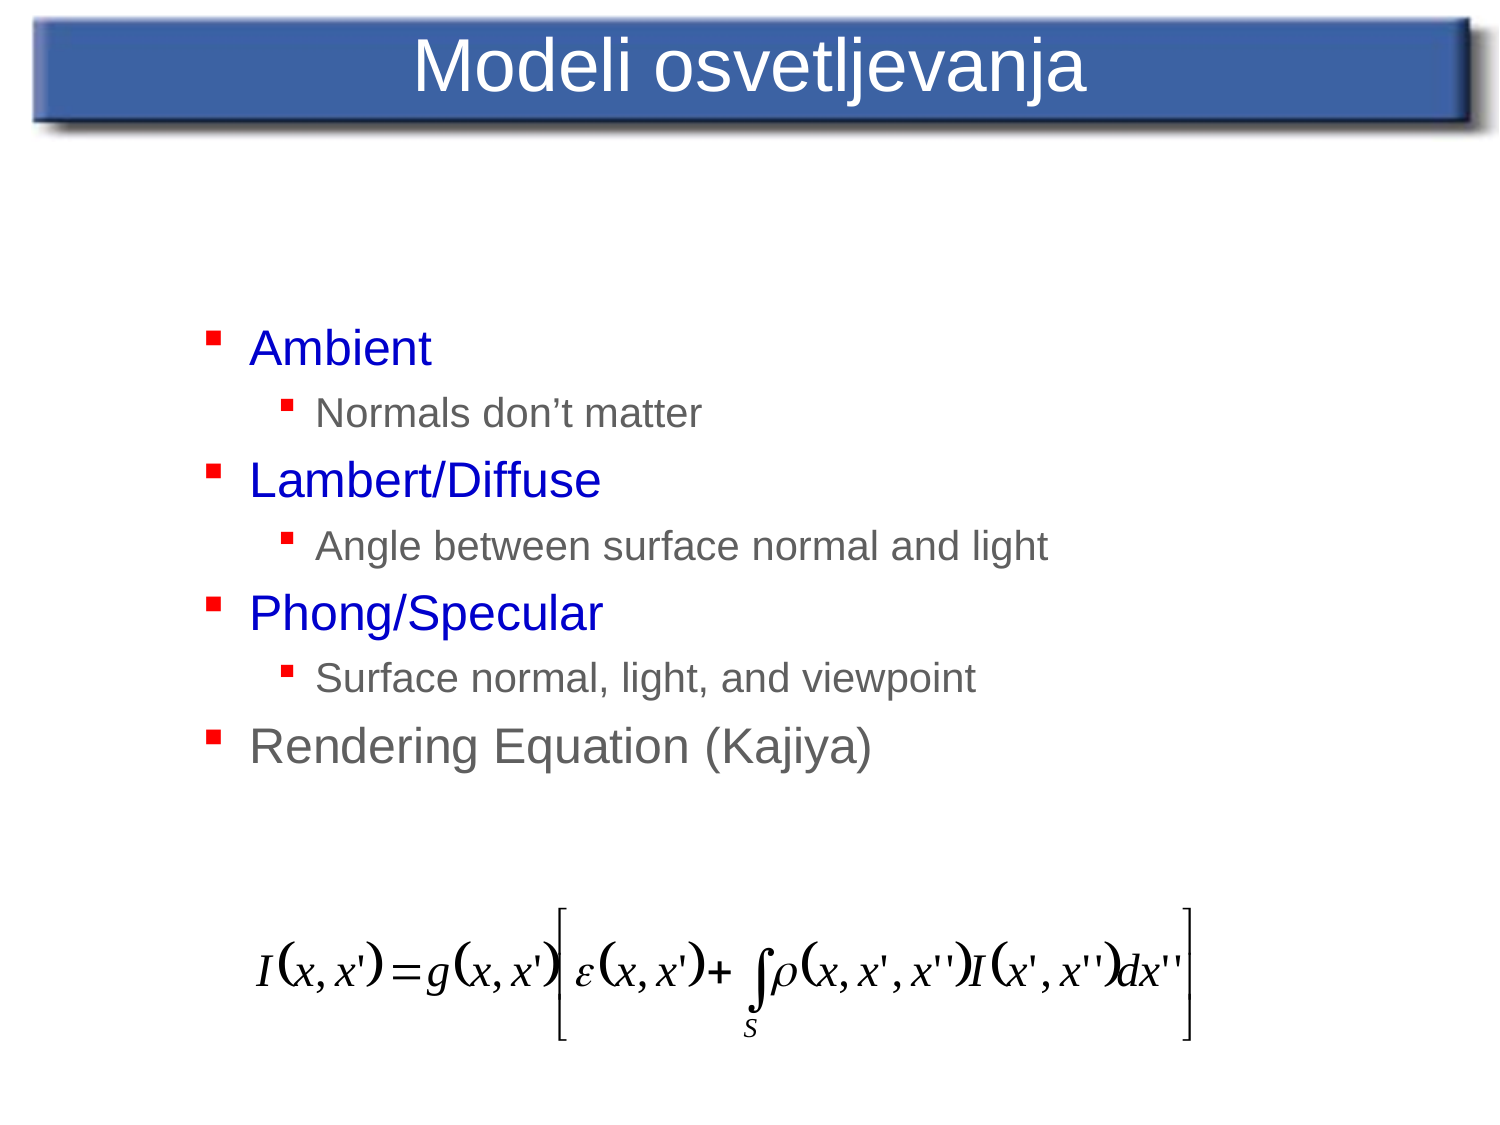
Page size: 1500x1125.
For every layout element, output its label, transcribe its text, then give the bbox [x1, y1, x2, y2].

list Ambient Normals don’t matter Lambert/Diffuse Angle between surface normal and light Phong/Specular Surface normal, light, and viewpoint Rendering Equation (Kajiya) [112, 224, 1388, 901]
chart [247, 896, 1211, 1053]
picture [31, 115, 1499, 142]
title Modeli osvetljevanja [0, 0, 1500, 115]
